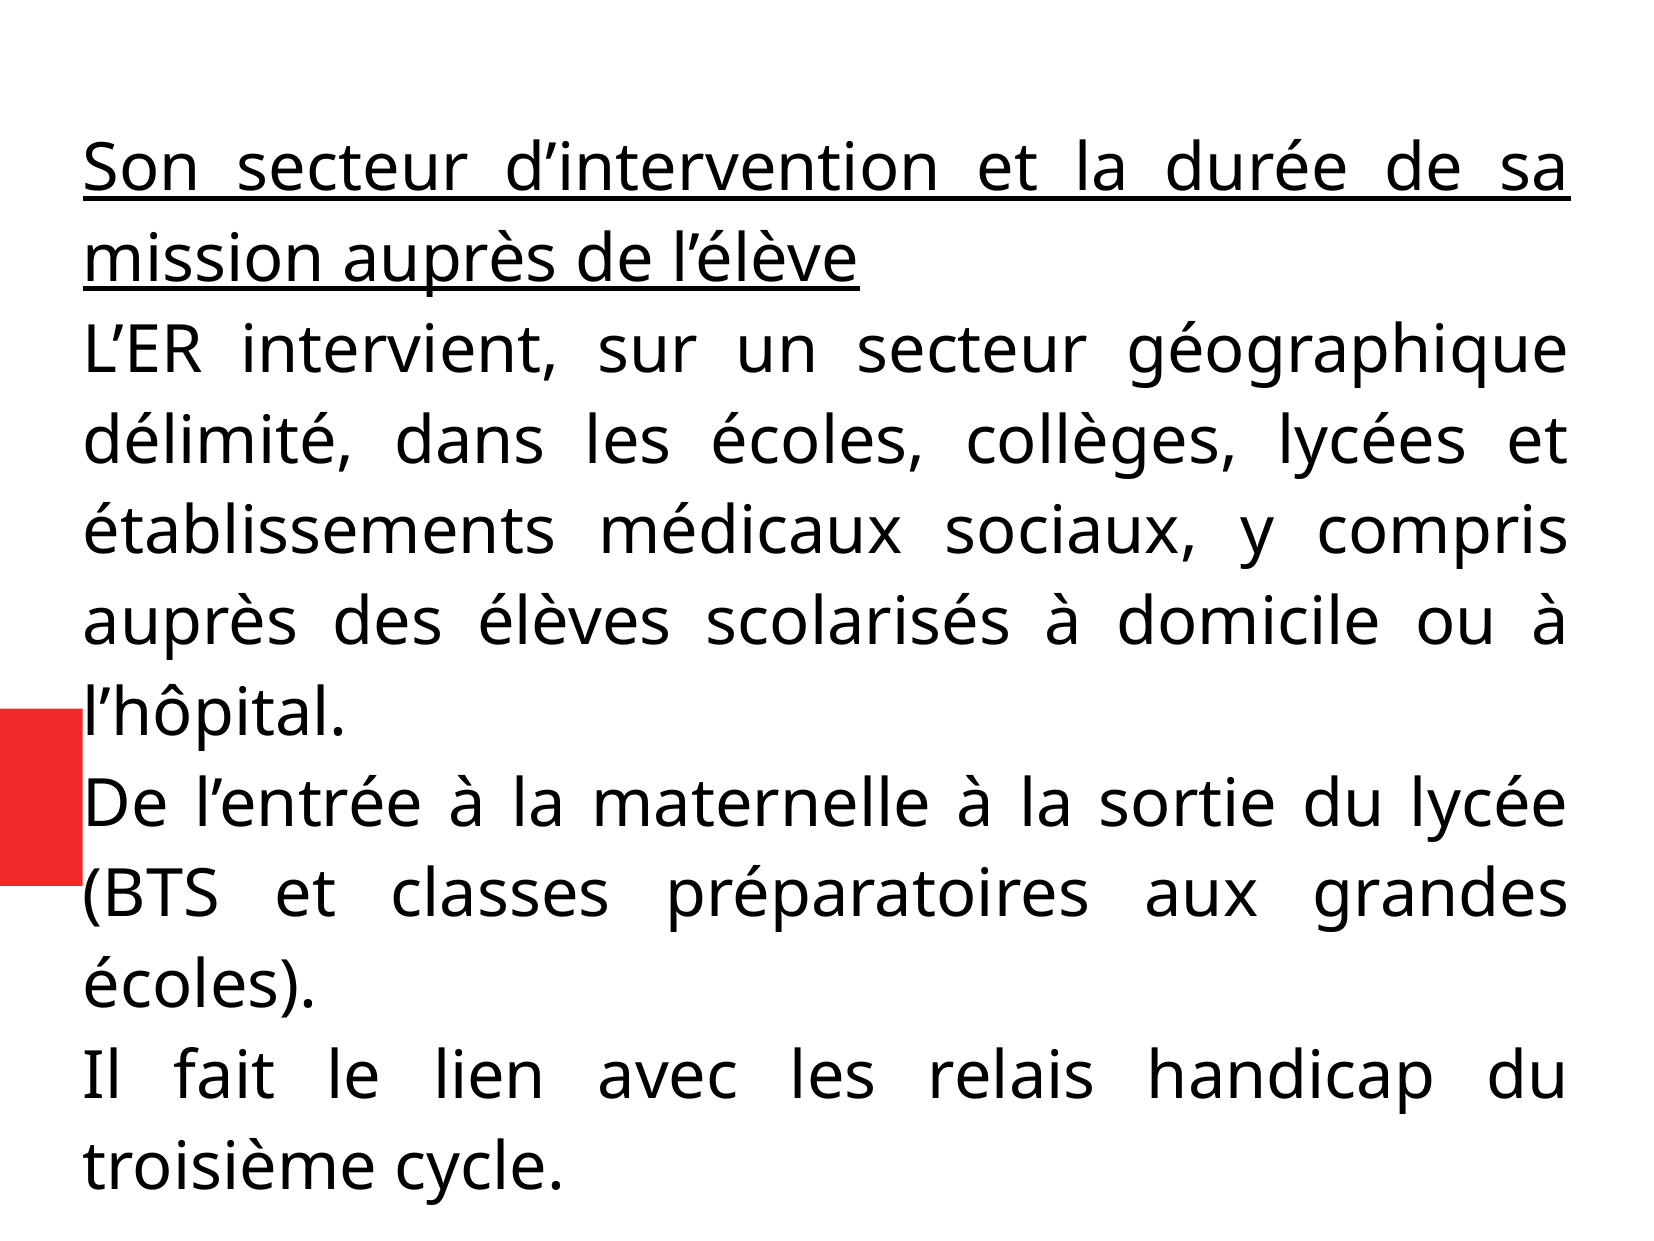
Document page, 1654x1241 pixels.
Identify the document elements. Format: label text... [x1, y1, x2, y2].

subtitle Son secteur d’intervention et la durée de sa mission auprès de l’élève L’ER intervient, sur un secteur géographique délimité, dans les écoles, collèges, lycées et établissements médicaux sociaux, y compris auprès des élèves scolarisés à domicile ou à l’hôpital. De l’entrée à la maternelle à la sortie du lycée (BTS et classes préparatoires aux grandes écoles). Il fait le lien avec les relais handicap du troisième cycle. [82, 77, 1571, 1223]
